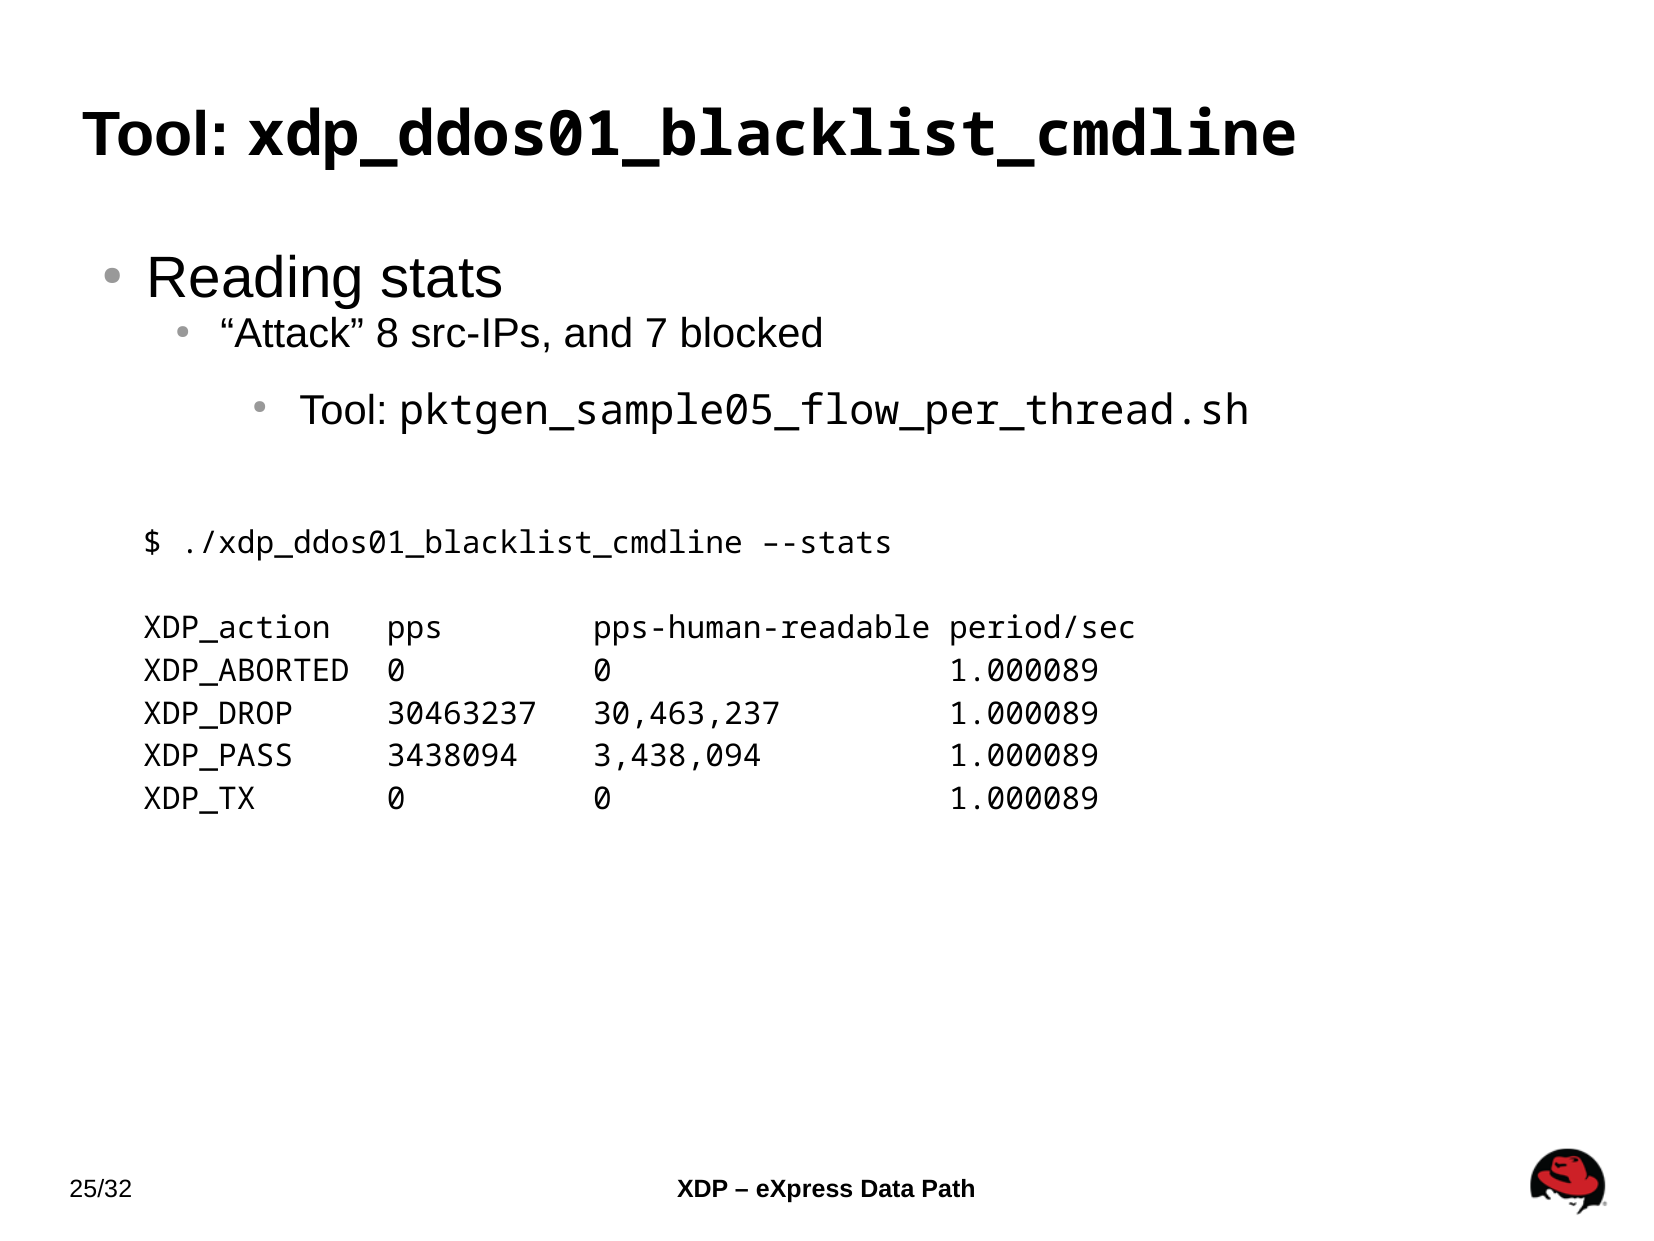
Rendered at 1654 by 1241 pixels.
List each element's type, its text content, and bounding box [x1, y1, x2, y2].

picture [1529, 1146, 1613, 1224]
title Tool: xdp_ddos01_blacklist_cmdline [82, 37, 1571, 226]
list Reading stats “Attack” 8 src-IPs, and 7 blocked Tool: pktgen_sample05_flow_per_thread.sh $ ./xdp_ddos01_blacklist_cmdline –-stats XDP_action pps pps-human-readable period/sec XDP_ABORTED 0 0 1.000089 XDP_DROP 30463237 30,463,237 1.000089 XDP_PASS 3438094 3,438,094 1.000089 XDP_TX 0 0 1.000089 [86, 244, 1576, 1039]
